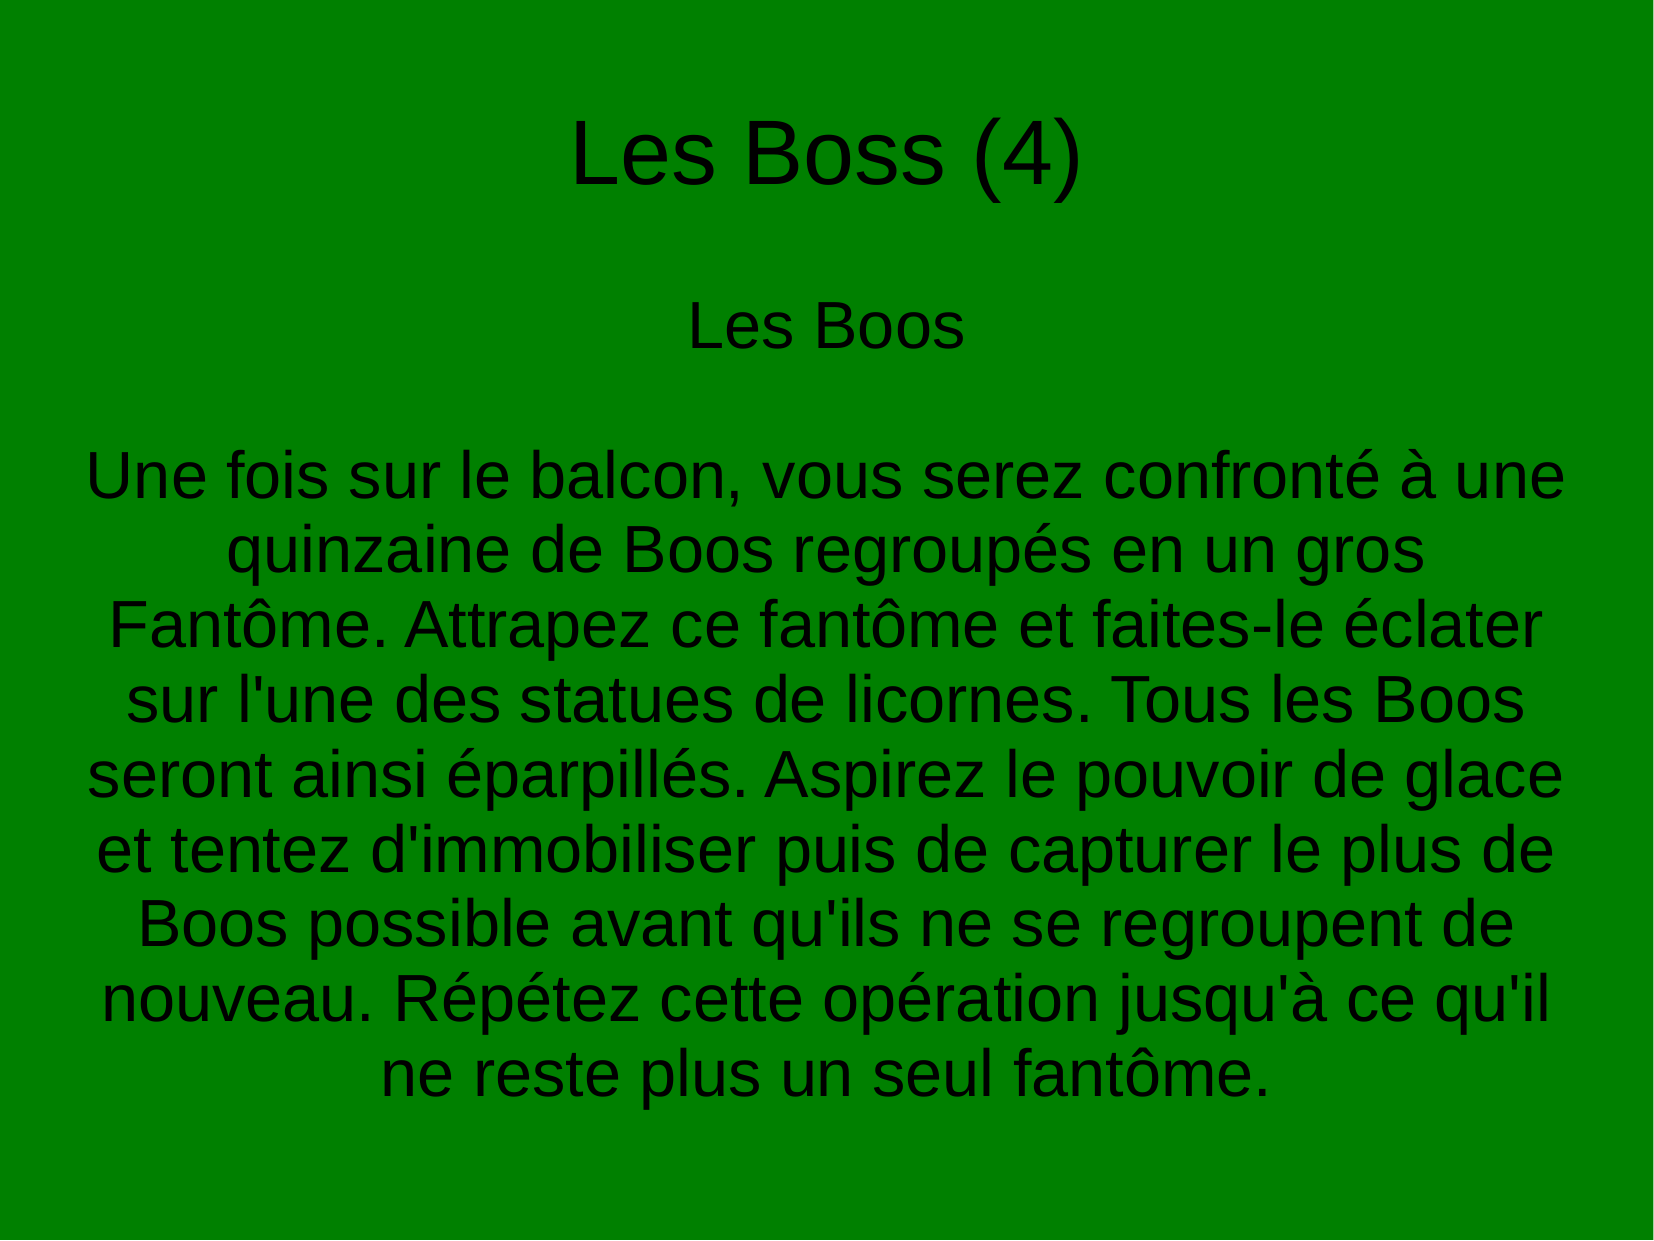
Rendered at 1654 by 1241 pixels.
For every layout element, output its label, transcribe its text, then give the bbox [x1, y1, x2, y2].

title Les Boss (4) [82, 56, 1571, 250]
subtitle Les Boos Une fois sur le balcon, vous serez confronté à une quinzaine de Boos regroupés en un gros Fantôme. Attrapez ce fantôme et faites-le éclater sur l'une des statues de licornes. Tous les Boos seront ainsi éparpillés. Aspirez le pouvoir de glace et tentez d'immobiliser puis de capturer le plus de Boos possible avant qu'ils ne se regroupent de nouveau. Répétez cette opération jusqu'à ce qu'il ne reste plus un seul fantôme. [82, 288, 1571, 1111]
